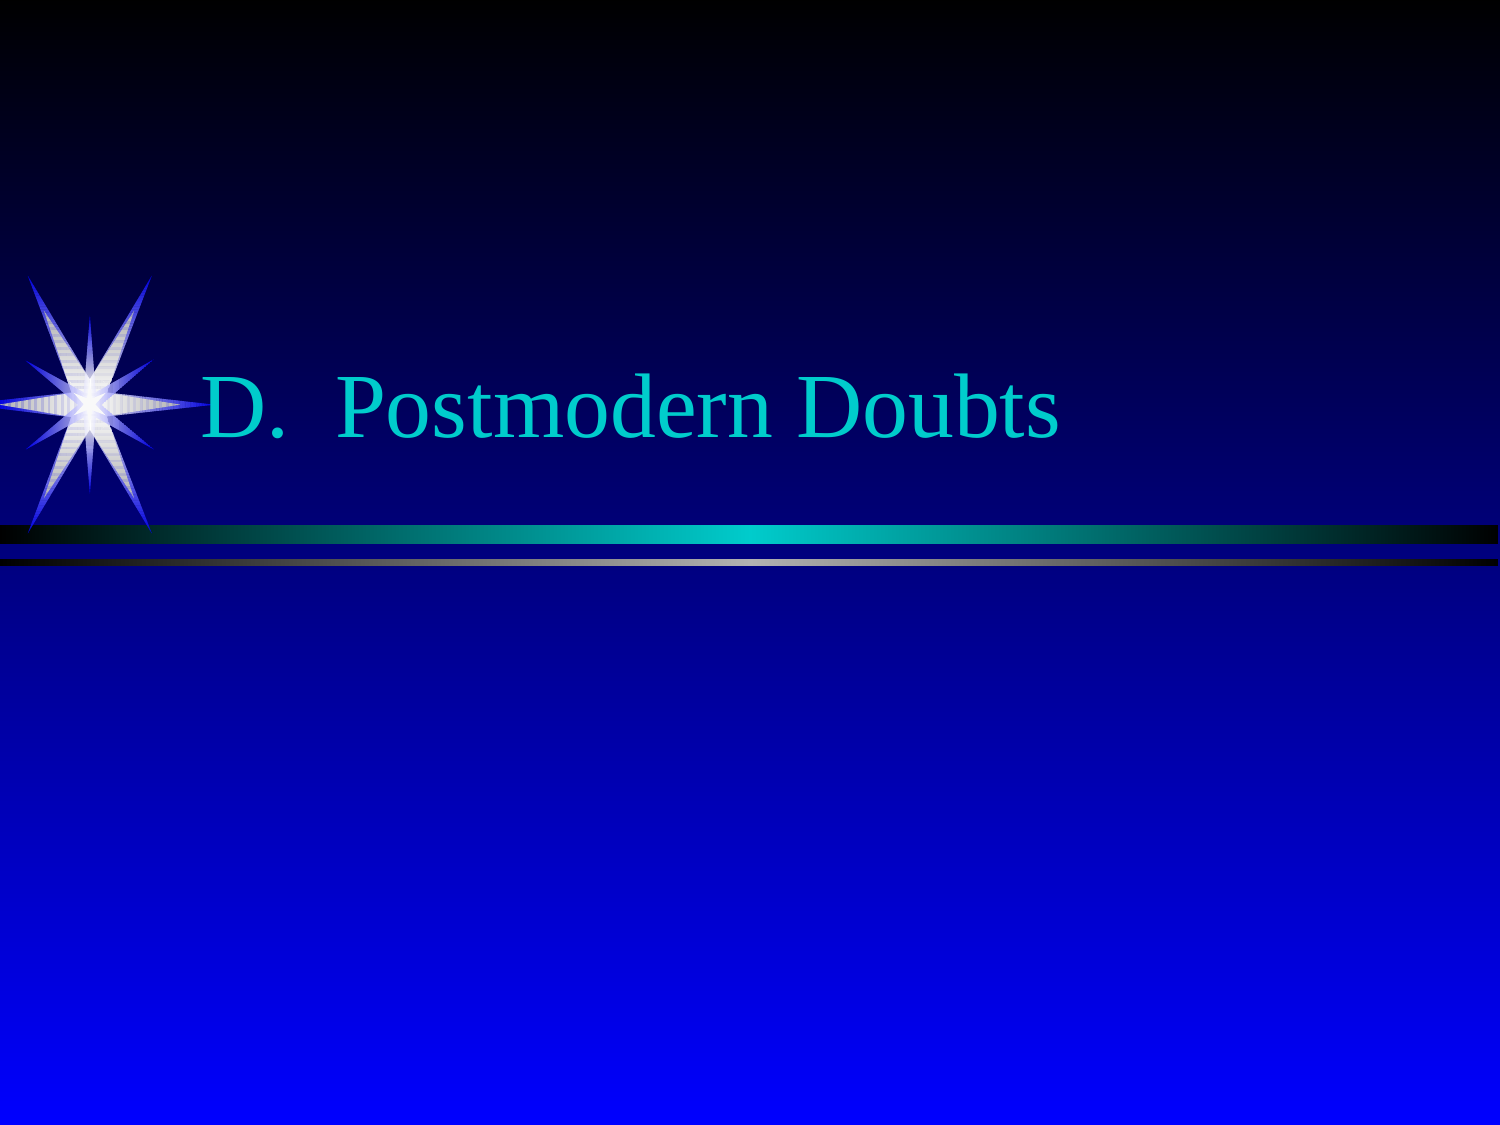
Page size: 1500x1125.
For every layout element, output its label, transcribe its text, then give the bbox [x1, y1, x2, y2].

title D. Postmodern Doubts [200, 312, 1476, 501]
